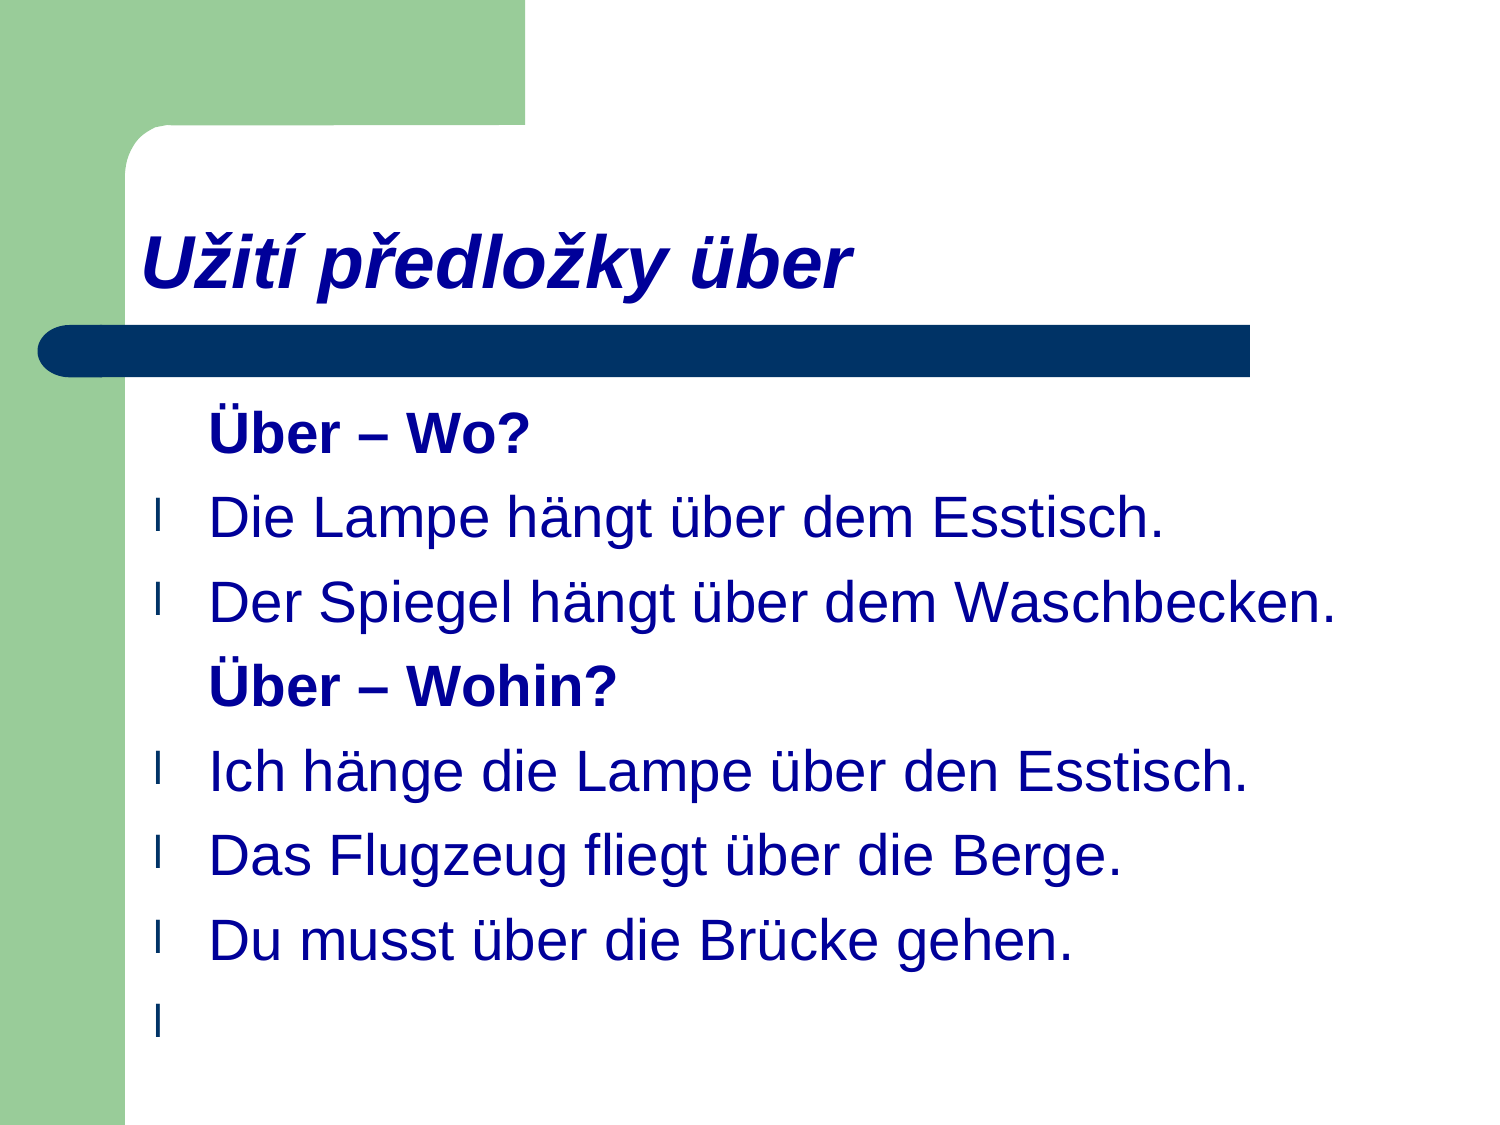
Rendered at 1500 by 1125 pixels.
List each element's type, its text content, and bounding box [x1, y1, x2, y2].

title Užití předložky über [125, 125, 1426, 313]
list Über – Wo? Die Lampe hängt über dem Esstisch. Der Spiegel hängt über dem Waschbecken. Über – Wohin? Ich hänge die Lampe über den Esstisch. Das Flugzeug fliegt über die Berge. Du musst über die Brücke gehen. [137, 387, 1400, 999]
